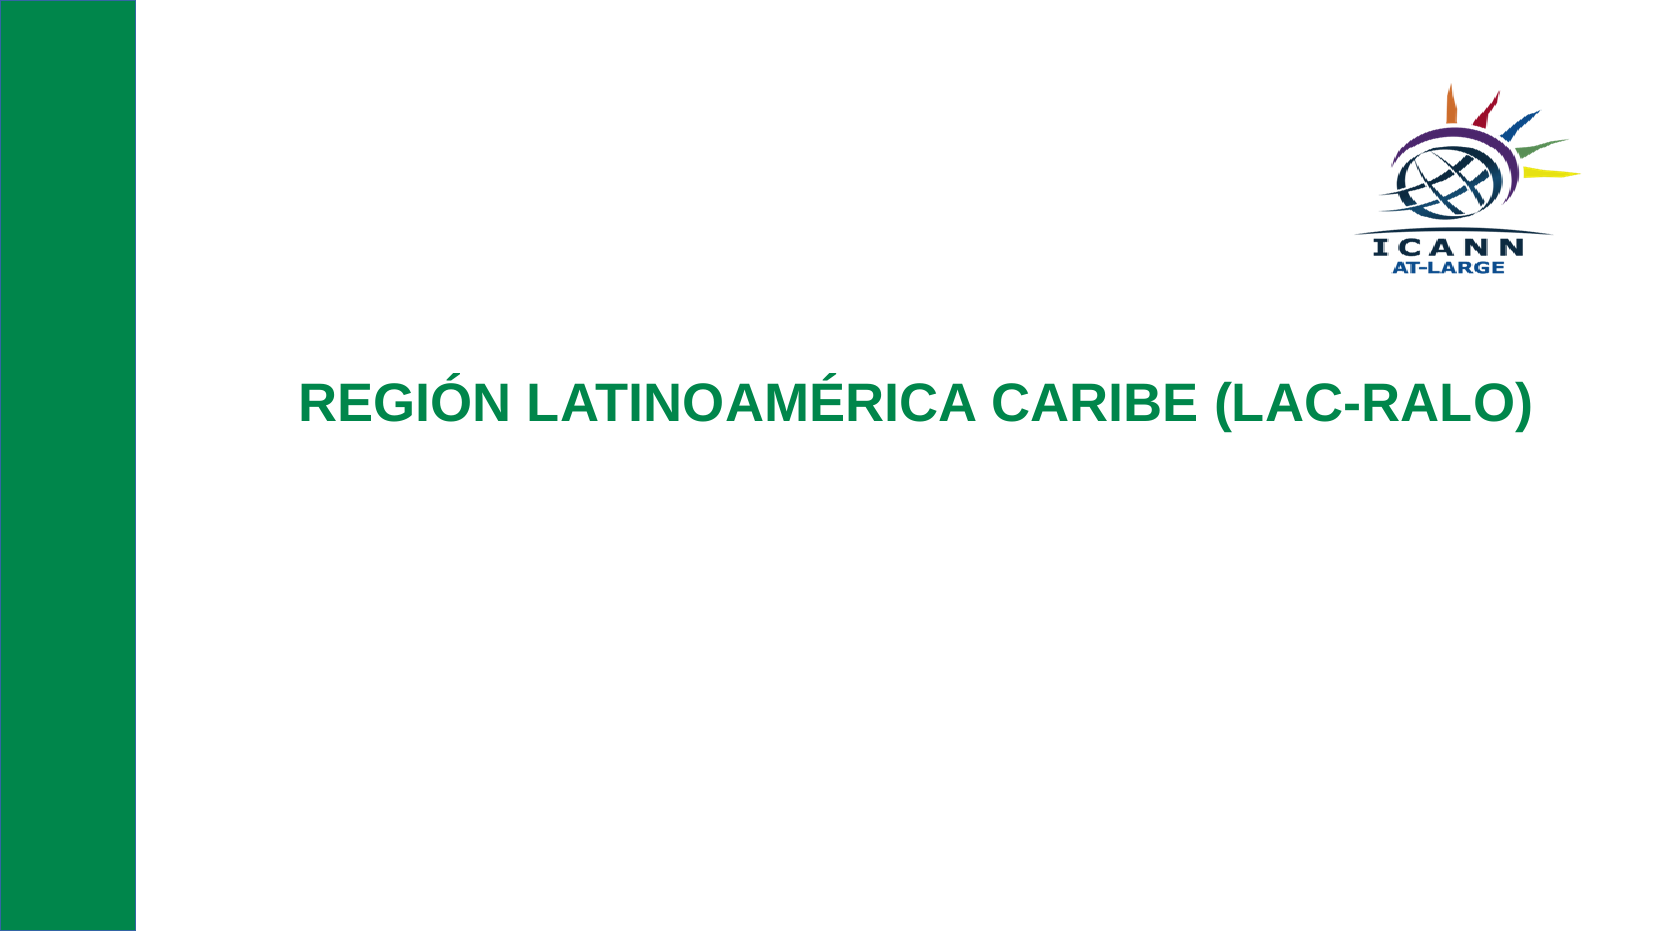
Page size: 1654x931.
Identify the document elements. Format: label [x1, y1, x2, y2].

subtitle [136, 223, 1646, 931]
text_box [0, 0, 136, 931]
picture [1350, 79, 1606, 286]
